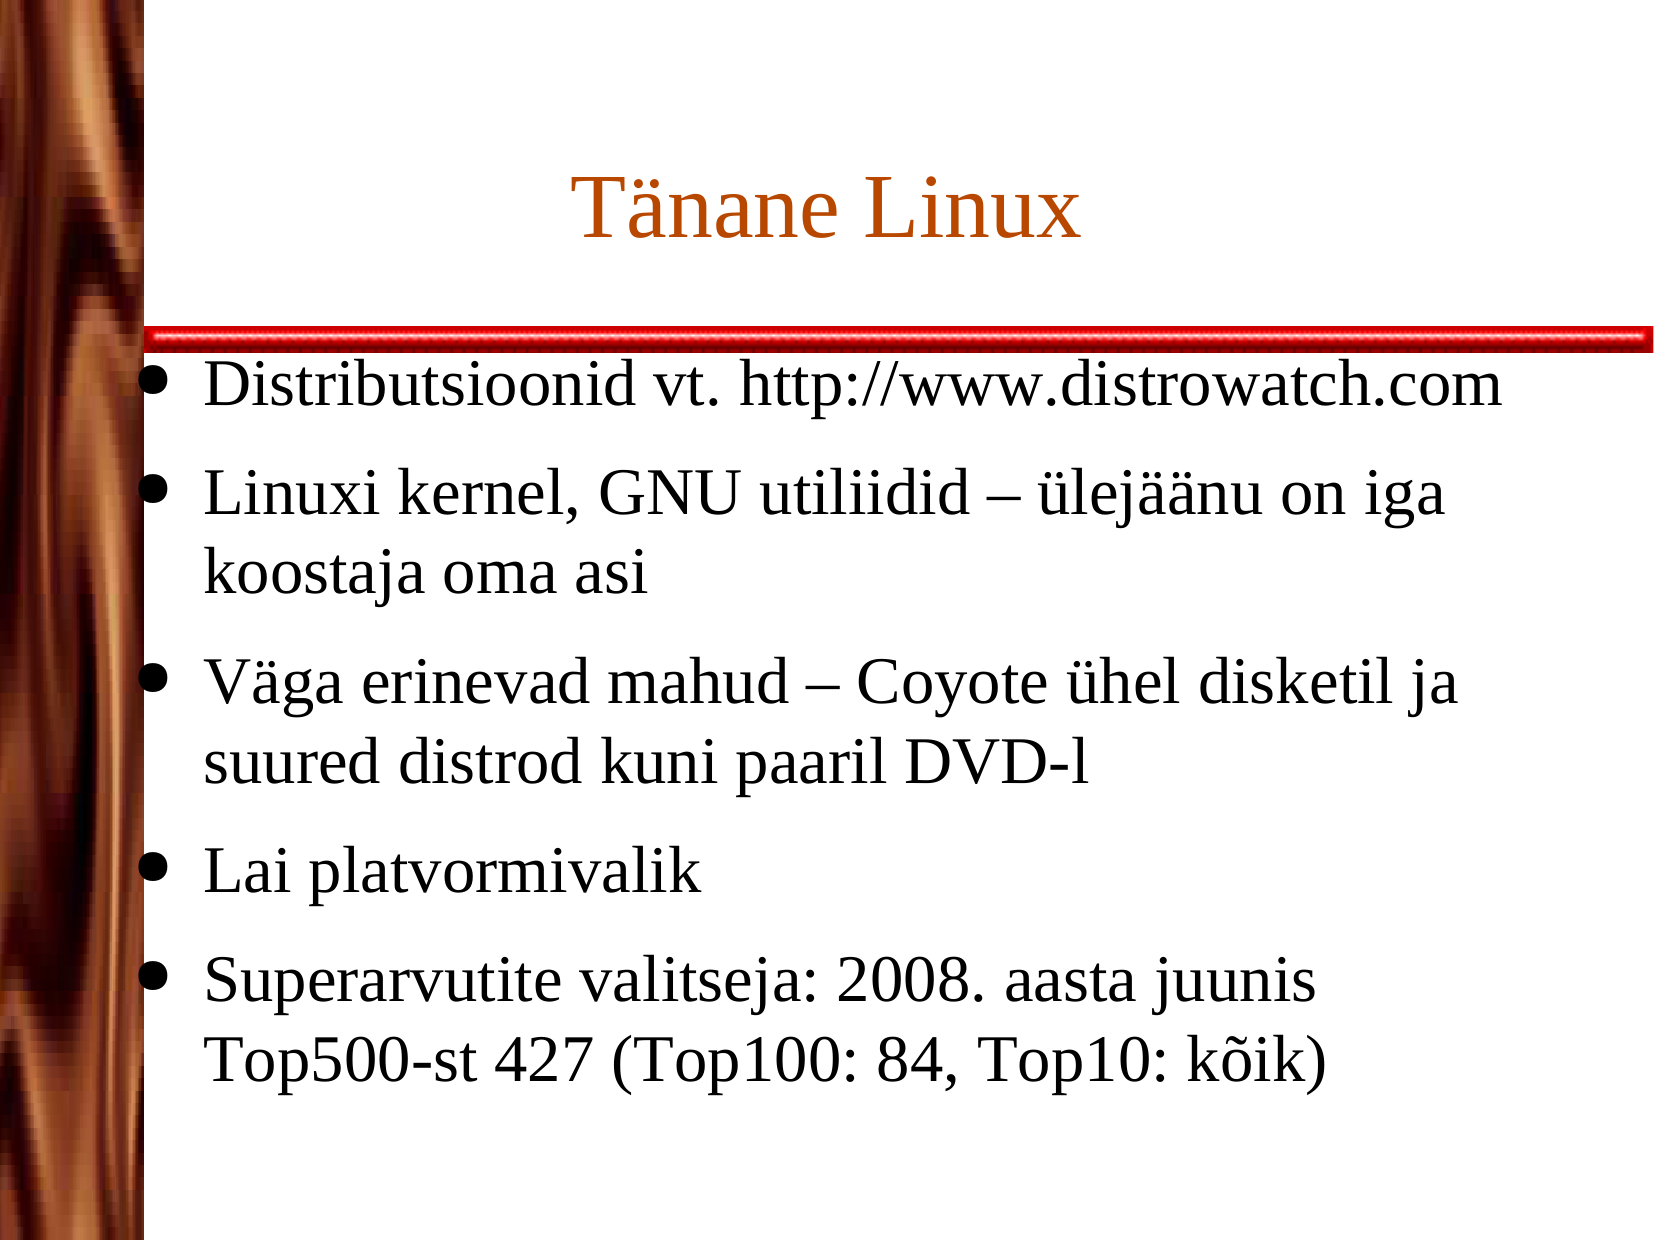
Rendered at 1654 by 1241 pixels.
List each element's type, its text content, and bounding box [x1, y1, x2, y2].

title Tänane Linux [121, 100, 1533, 312]
picture [0, 0, 1654, 1240]
list Distributsioonid vt. http://www.distrowatch.com Linuxi kernel, GNU utiliidid – ülejäänu on iga koostaja oma asi Väga erinevad mahud – Coyote ühel disketil ja suured distrod kuni paaril DVD-l Lai platvormivalik Superarvutite valitseja: 2008. aasta juunis Top500-st 427 (Top100: 84, Top10: kõik) [121, 344, 1533, 1126]
